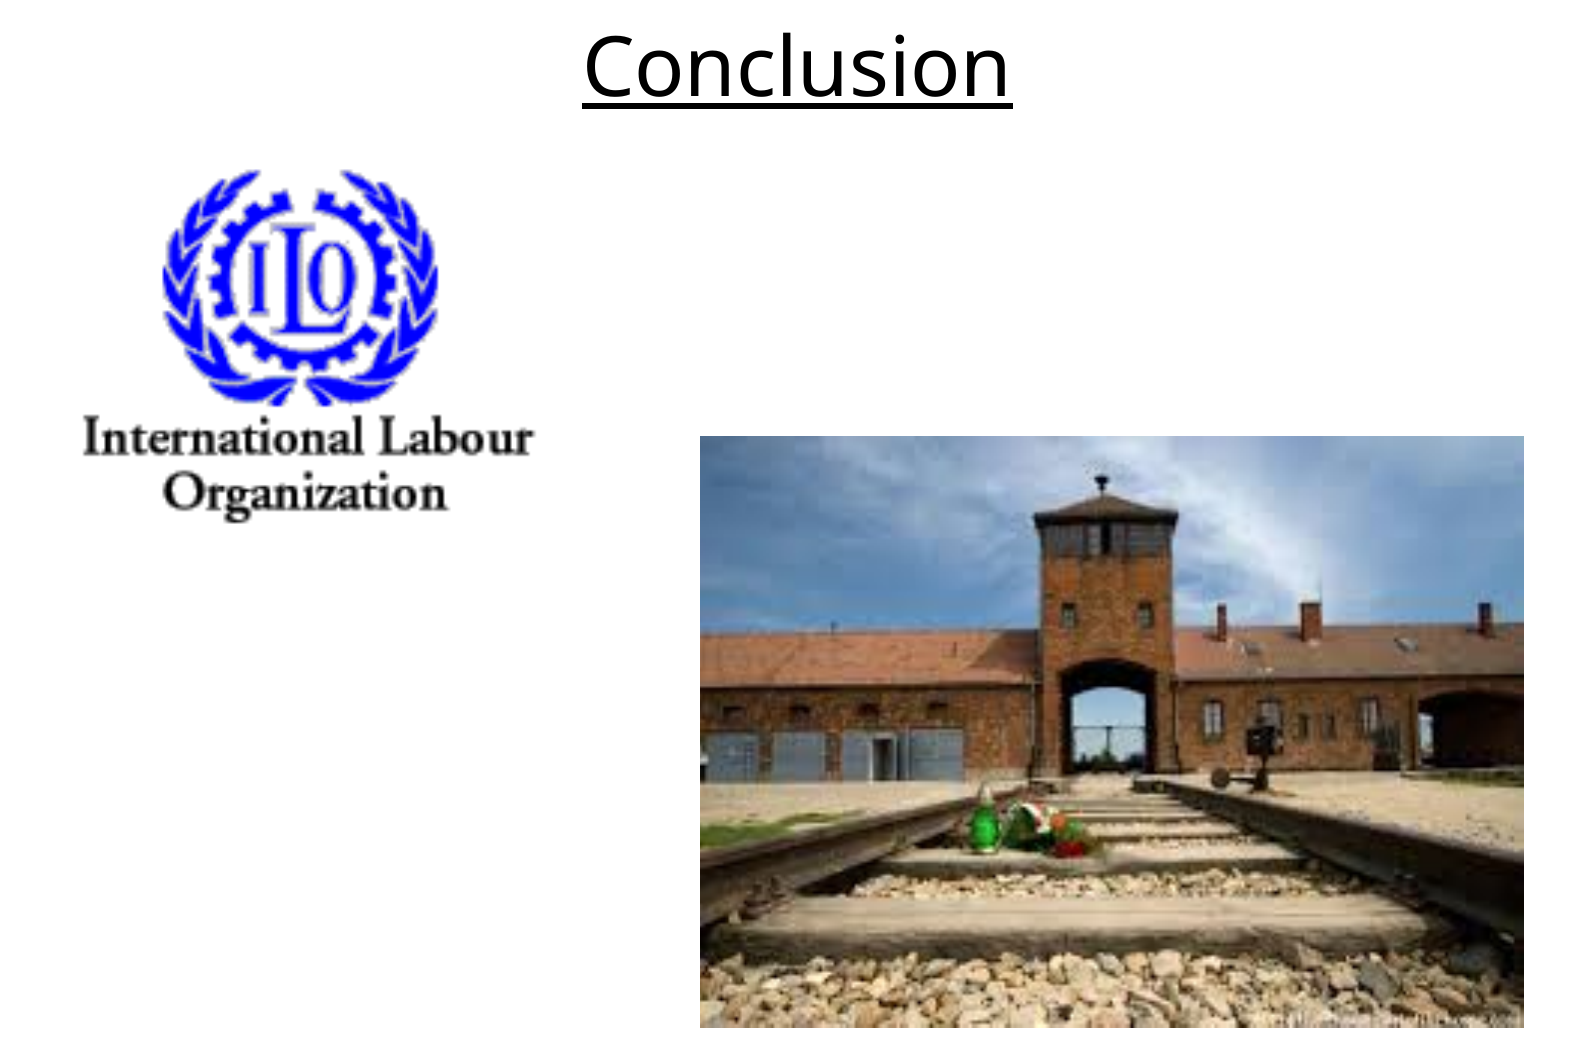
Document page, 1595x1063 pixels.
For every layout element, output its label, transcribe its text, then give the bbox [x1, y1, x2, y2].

picture [45, 119, 579, 579]
text_box Conclusion [0, 0, 1595, 127]
picture [700, 436, 1524, 1028]
